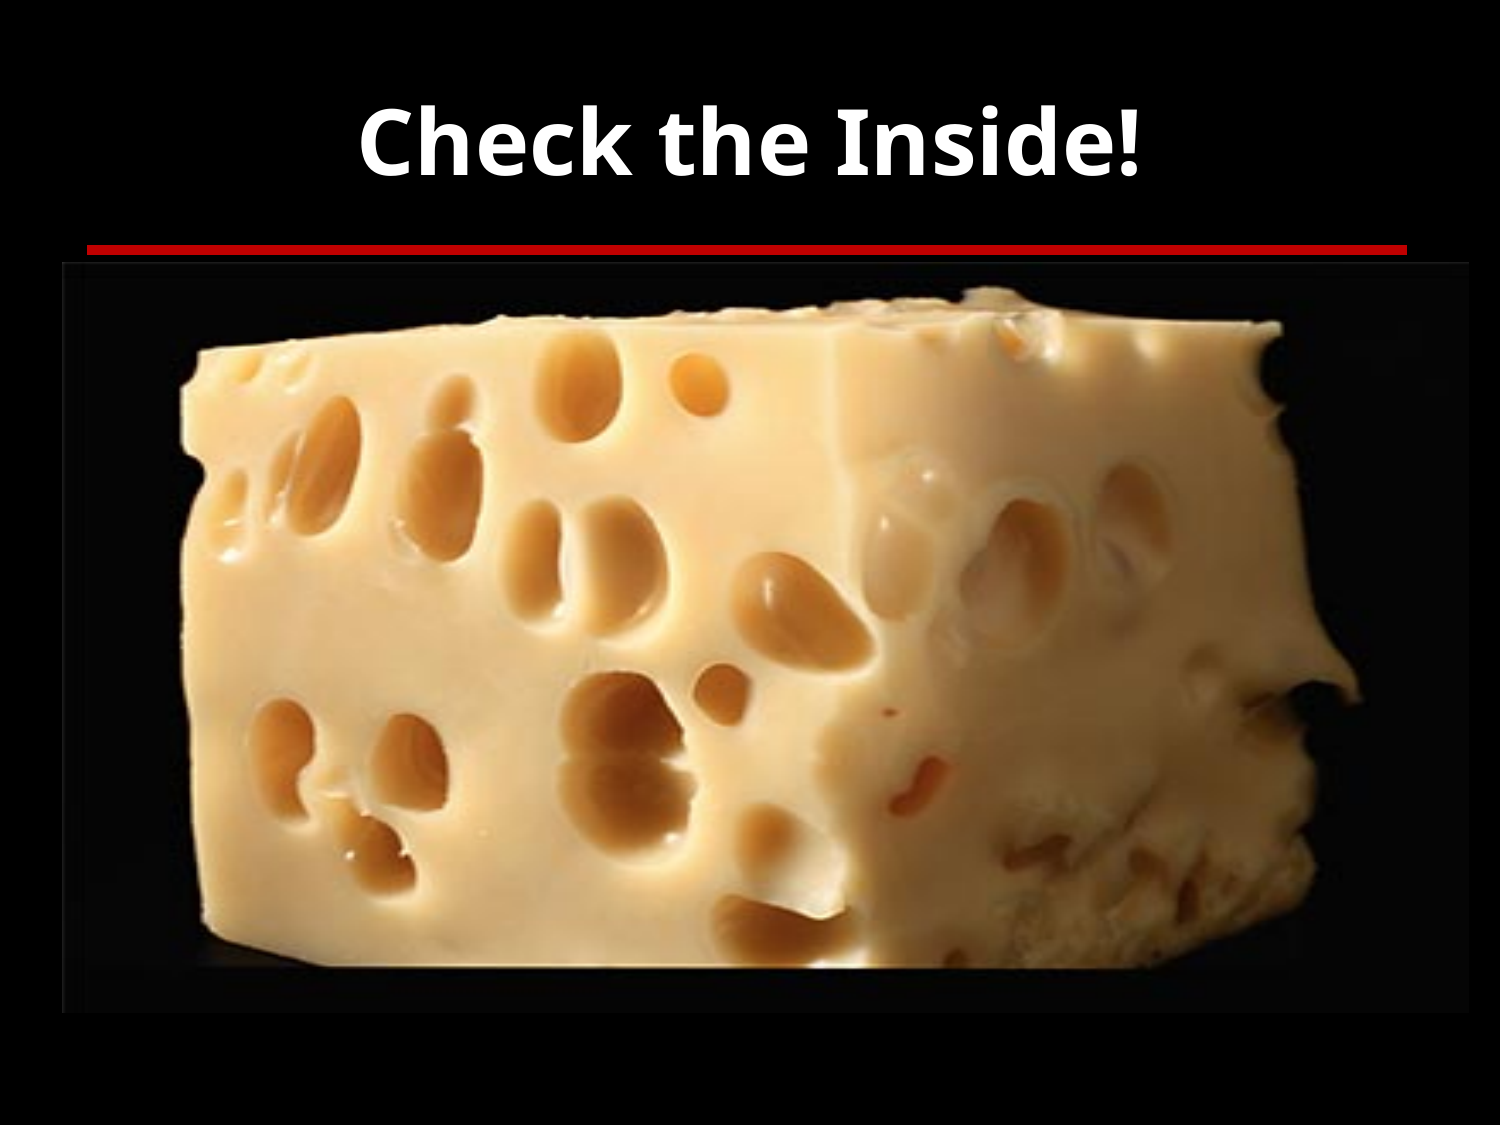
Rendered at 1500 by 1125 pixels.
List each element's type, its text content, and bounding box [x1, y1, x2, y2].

picture [62, 262, 1469, 1013]
title Check the Inside! [75, 45, 1425, 233]
